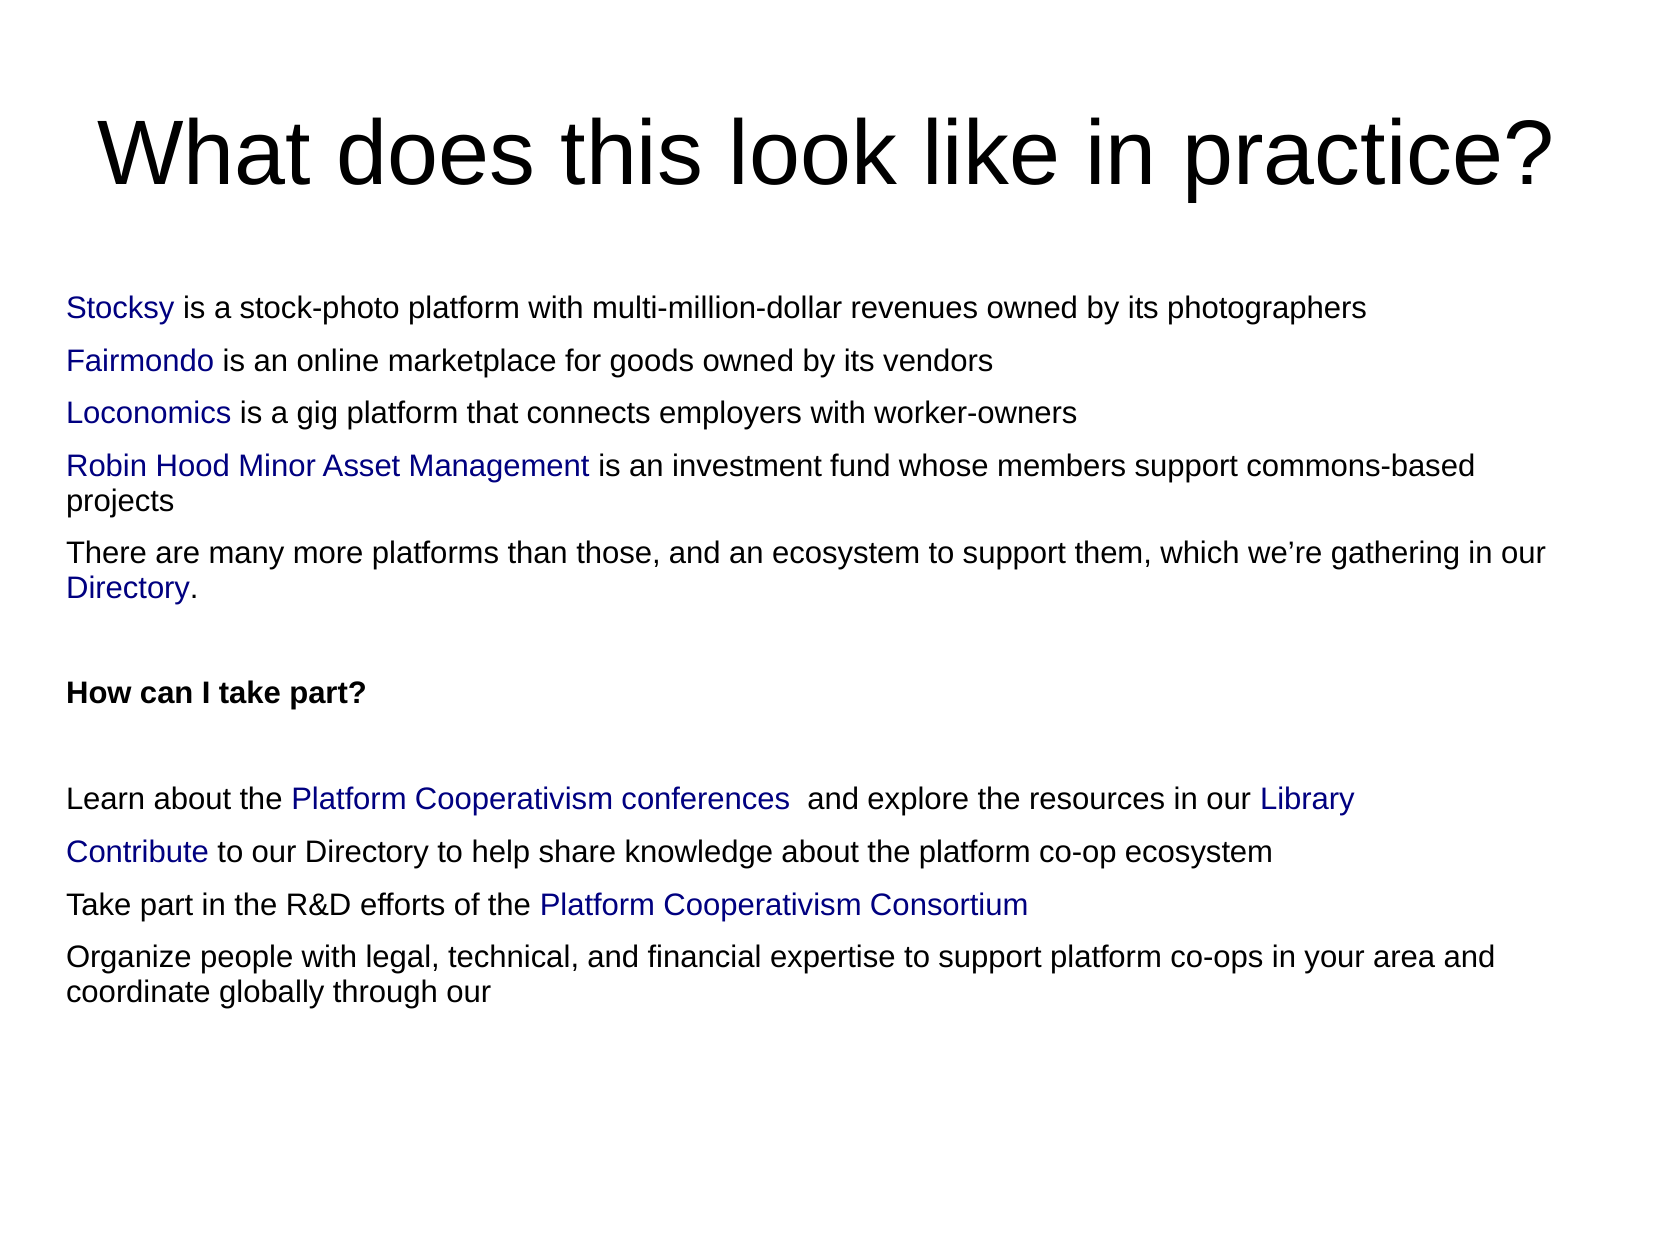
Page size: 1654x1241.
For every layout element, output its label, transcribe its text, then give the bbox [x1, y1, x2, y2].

text_box [127, 335, 1538, 906]
list Stocksy is a stock-photo platform with multi-million-dollar revenues owned by its photographers Fairmondo is an online marketplace for goods owned by its vendors Loconomics is a gig platform that connects employers with worker-owners Robin Hood Minor Asset Management is an investment fund whose members support commons-based projects There are many more platforms than those, and an ecosystem to support them, which we’re gathering in our Directory. How can I take part? Learn about the Platform Cooperativism conferences and explore the resources in our Library Contribute to our Directory to help share knowledge about the platform co-op ecosystem Take part in the R&D efforts of the Platform Cooperativism Consortium Organize people with legal, technical, and financial expertise to support platform co-ops in your area and coordinate globally through our [66, 290, 1555, 1010]
title What does this look like in practice? [82, 49, 1571, 257]
